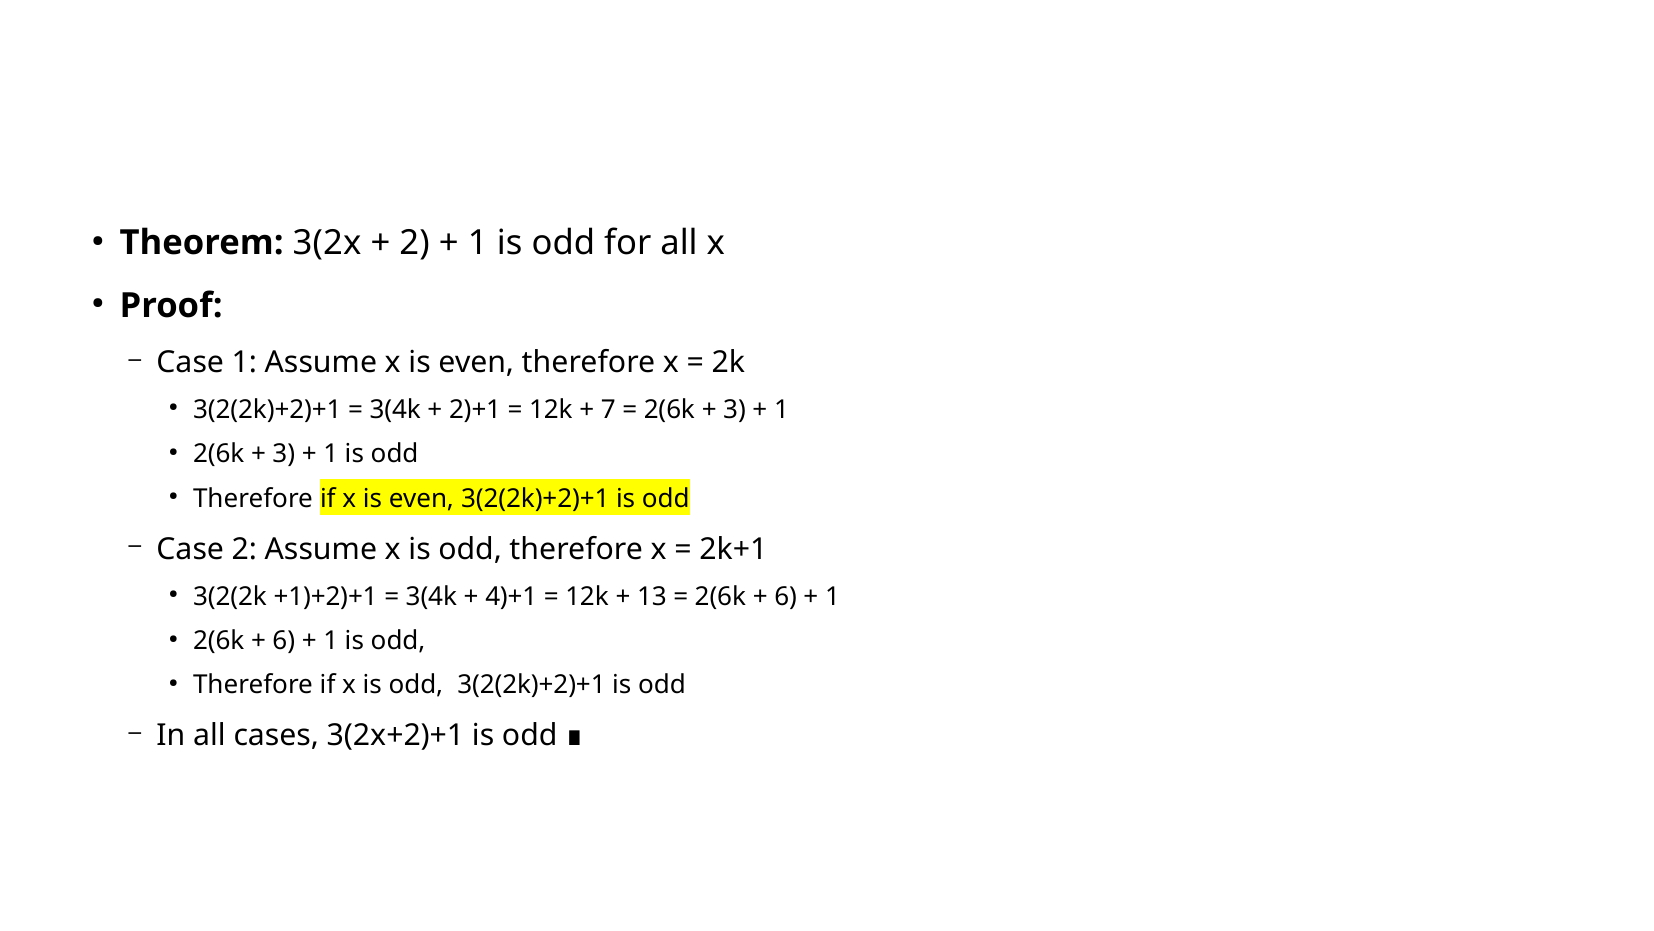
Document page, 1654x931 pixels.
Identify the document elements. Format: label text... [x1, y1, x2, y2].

list Theorem: 3(2x + 2) + 1 is odd for all x Proof: Case 1: Assume x is even, therefore x = 2k 3(2(2k)+2)+1 = 3(4k + 2)+1 = 12k + 7 = 2(6k + 3) + 1 2(6k + 3) + 1 is odd Therefore if x is even, 3(2(2k)+2)+1 is odd Case 2: Assume x is odd, therefore x = 2k+1 3(2(2k +1)+2)+1 = 3(4k + 4)+1 = 12k + 13 = 2(6k + 6) + 1 2(6k + 6) + 1 is odd, Therefore if x is odd, 3(2(2k)+2)+1 is odd In all cases, 3(2x+2)+1 is odd ∎ [82, 217, 1571, 758]
